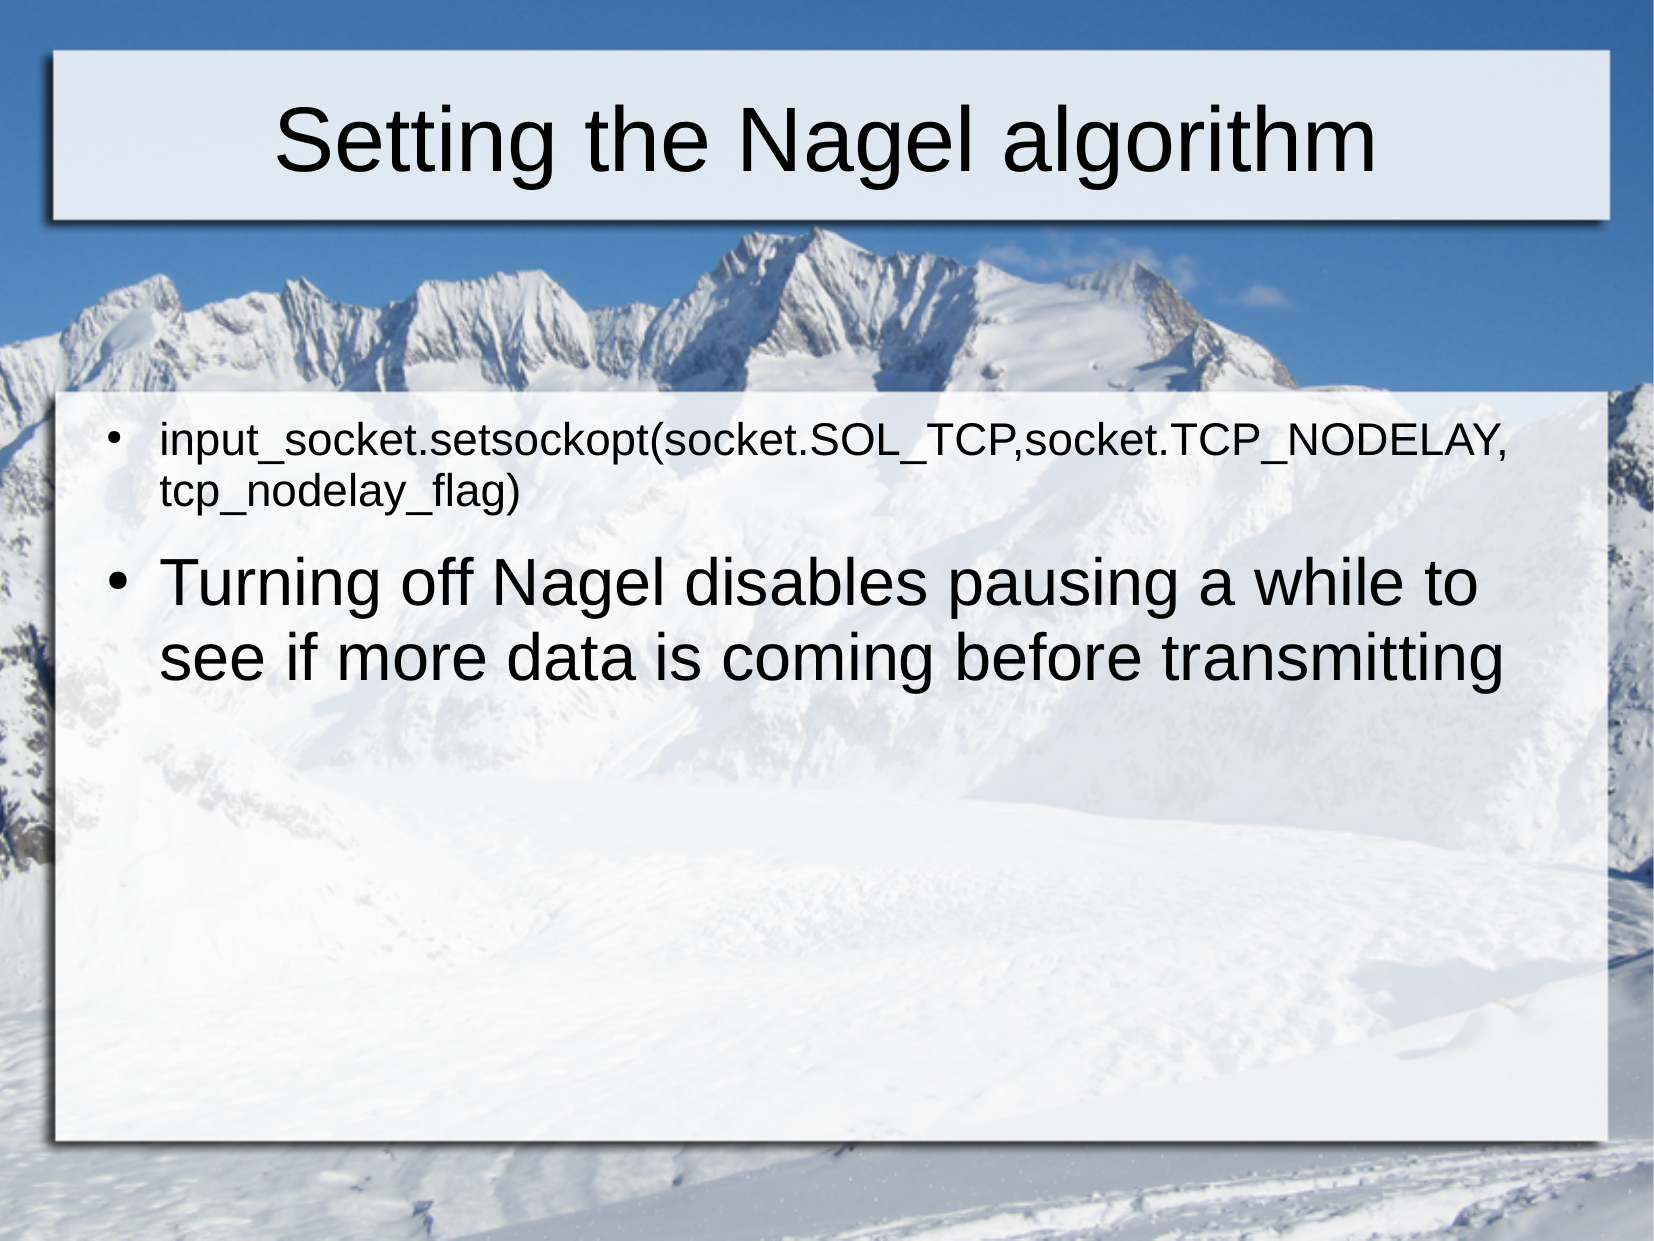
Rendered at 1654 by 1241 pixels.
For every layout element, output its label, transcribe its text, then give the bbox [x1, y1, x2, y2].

list input_socket.setsockopt(socket.SOL_TCP,socket.TCP_NODELAY, tcp_nodelay_flag) Turning off Nagel disables pausing a while to see if more data is coming before transmitting [88, 413, 1571, 1218]
title Setting the Nagel algorithm [59, 68, 1595, 212]
picture [0, 0, 1654, 1241]
